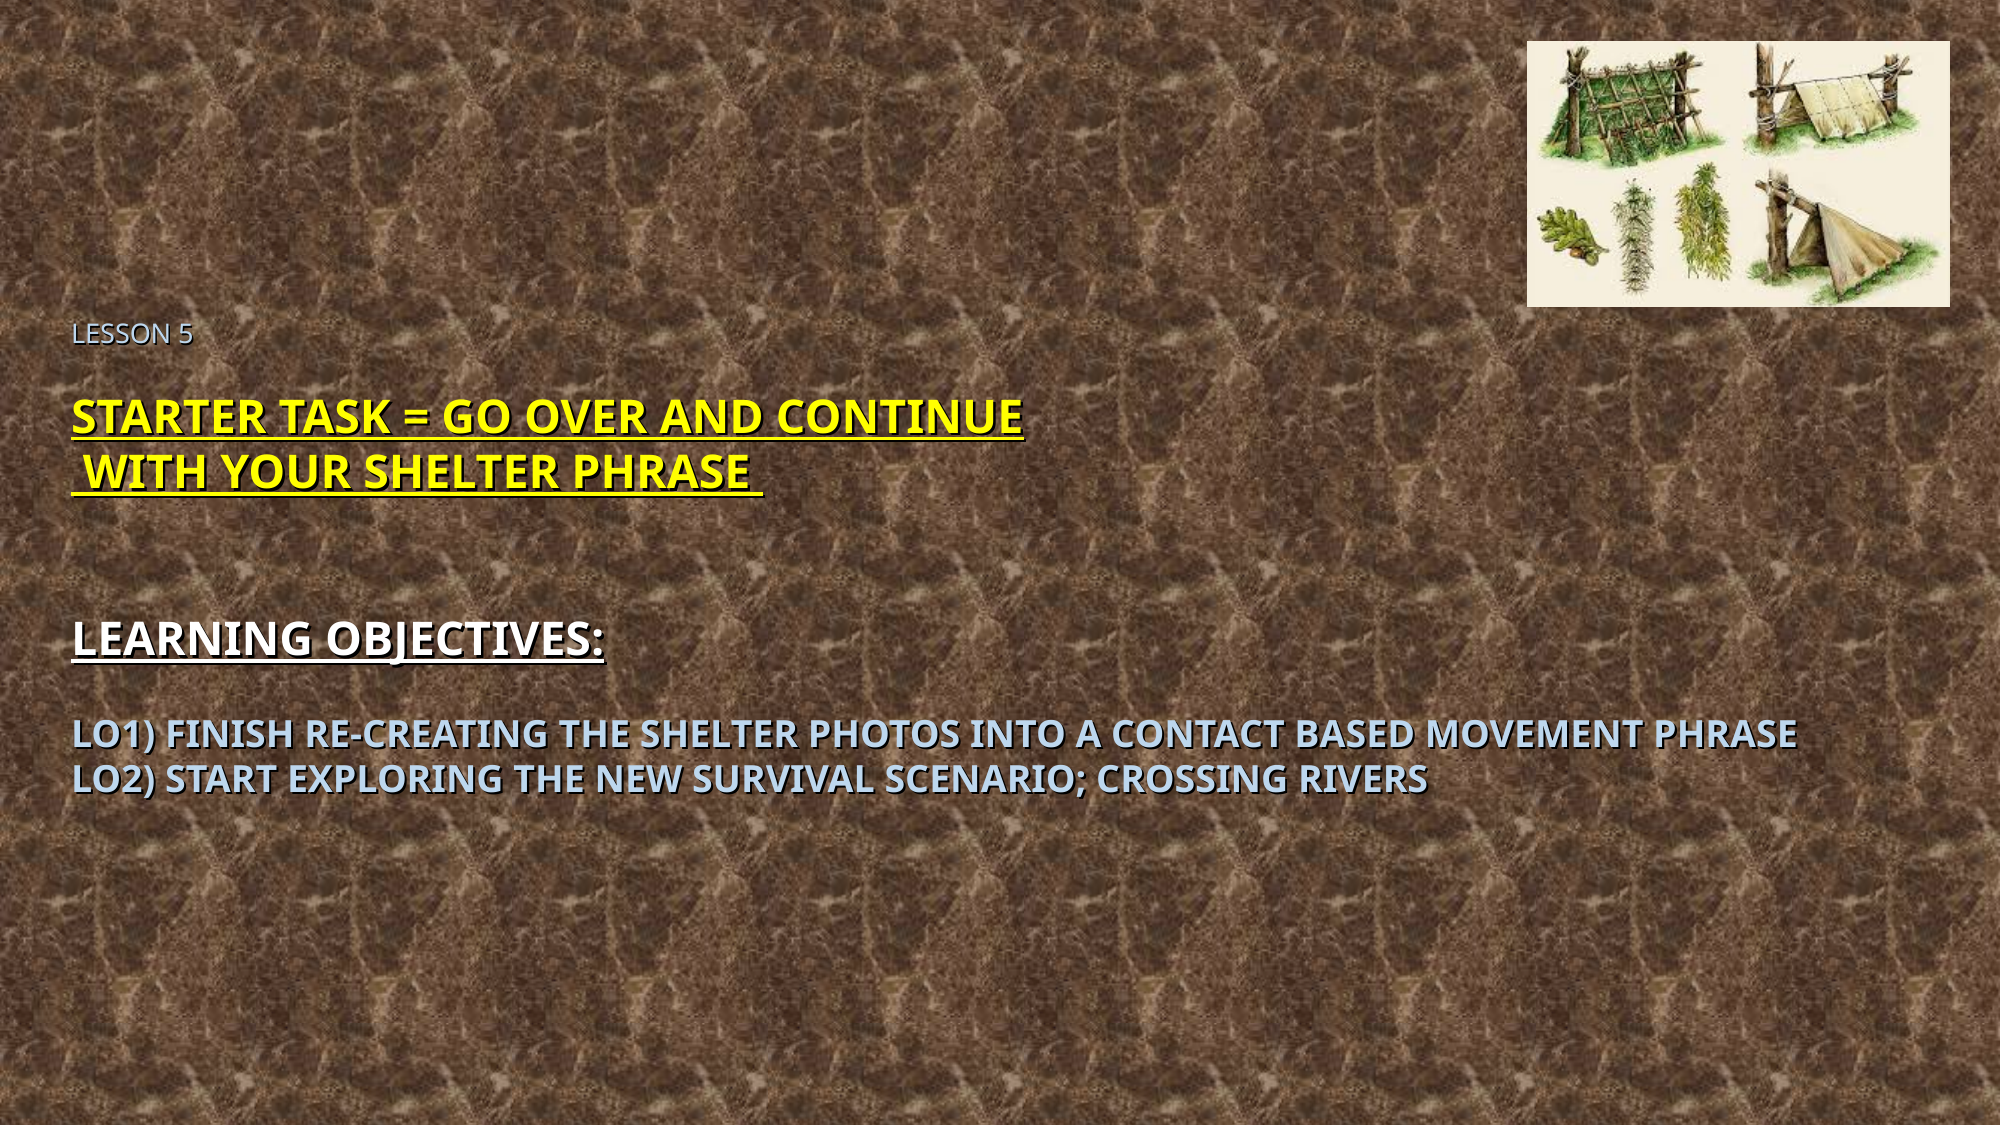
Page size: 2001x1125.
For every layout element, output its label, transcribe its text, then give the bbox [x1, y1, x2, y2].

title Lesson 5 STARTER TASK = Go over AND CONTINUE WITH YOUR SHELTER PHRASE Learning Objectives: LO1) finish re-creating the shelter photos into a contact based movement phrase LO2) start exploring the new survival scenario; crossing rivers [56, 307, 1950, 855]
picture [1527, 41, 1950, 308]
